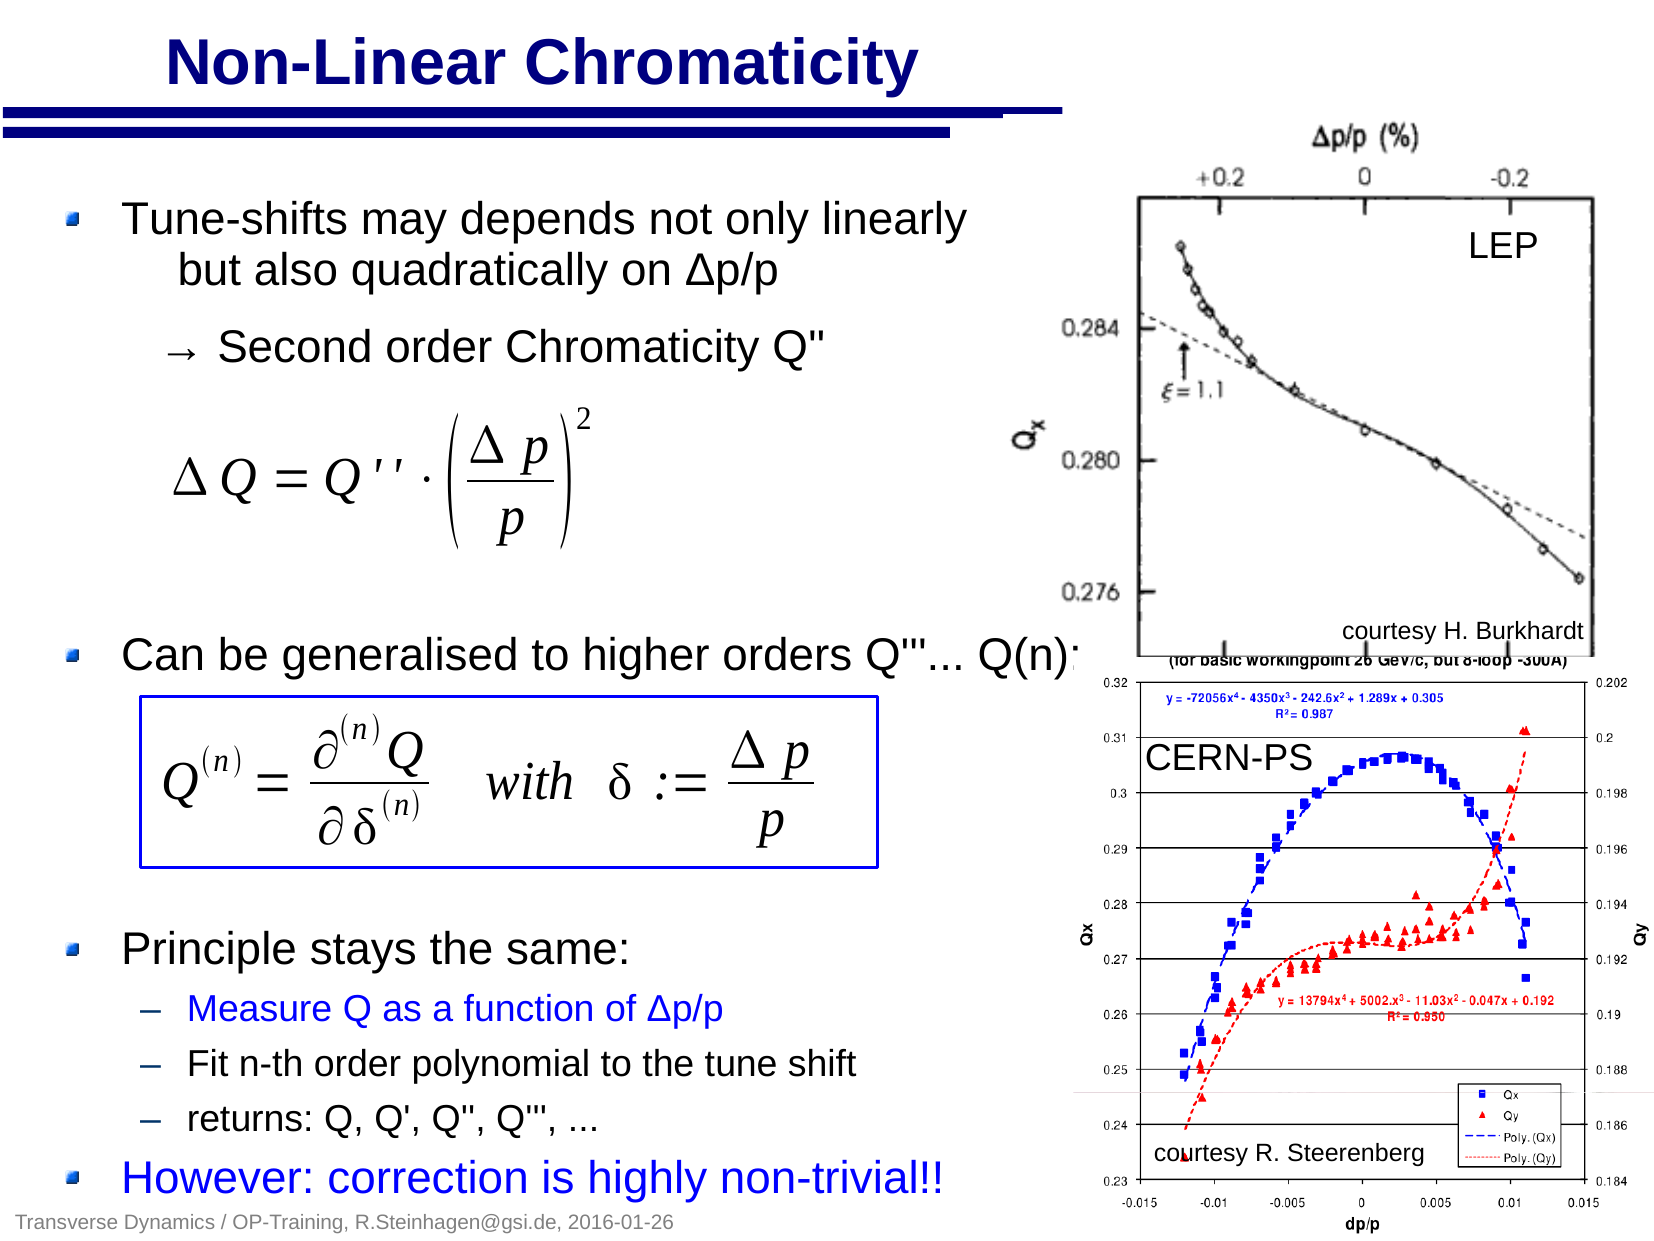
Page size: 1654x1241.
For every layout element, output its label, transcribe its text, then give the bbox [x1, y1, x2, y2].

picture [1073, 657, 1654, 1241]
title Non-Linear Chromaticity [165, 0, 1323, 124]
picture [1003, 114, 1599, 192]
chart [159, 401, 603, 552]
chart [148, 710, 829, 857]
text_box CERN-PS [1130, 728, 1374, 786]
text_box courtesy R. Steerenberg [1139, 1131, 1450, 1175]
list Tune-shifts may depends not only linearly but also quadratically on Δp/p → Second order Chromaticity Q'' Can be generalised to higher orders Q'''... Q(n): Principle stays the same: Measure Q as a function of Δp/p Fit n-th order polynomial to the tune shift returns: Q, Q', Q'', Q''', ... However: correction is highly non-trivial!! [65, 192, 1628, 1205]
